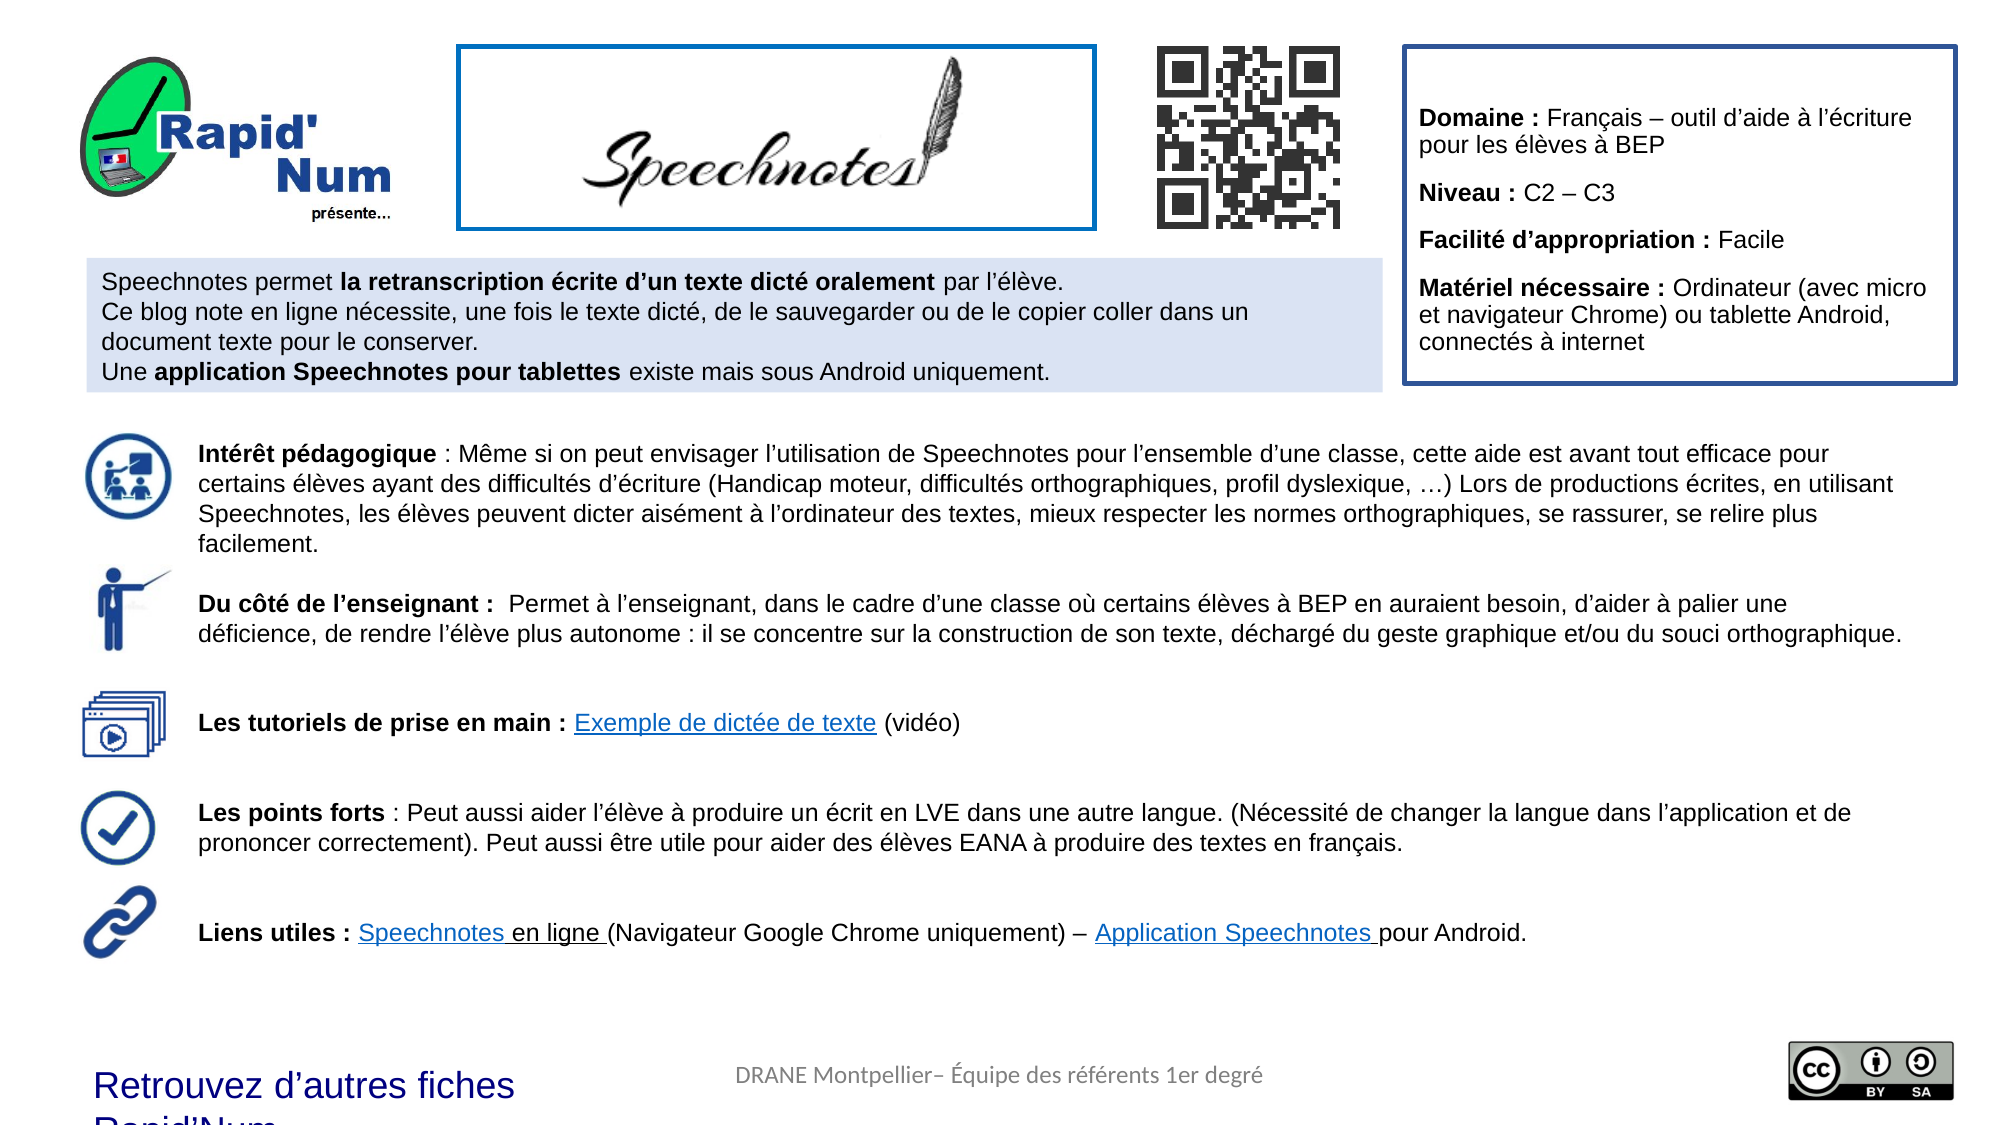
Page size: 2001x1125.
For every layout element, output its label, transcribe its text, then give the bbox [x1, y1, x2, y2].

text_box Speechnotes permet la retranscription écrite d’un texte dicté oralement par l’élève. Ce blog note en ligne nécessite, une fois le texte dicté, de le sauvegarder ou de le copier coller dans un document texte pour le conserver. Une application Speechnotes pour tablettes existe mais sous Android uniquement. [86, 257, 1383, 393]
text_box Domaine : Français – outil d’aide à l’écriture pour les élèves à BEP Niveau : C2 – C3 Facilité d’appropriation : Facile Matériel nécessaire : Ordinateur (avec micro et navigateur Chrome) ou tablette Android, connectés à internet [1404, 46, 1956, 384]
text_box Retrouvez d’autres fiches Rapid’Num [78, 1053, 620, 1125]
text_box DRANE Montpellier– Équipe des référents 1er degré [435, 1051, 1564, 1112]
picture [89, 564, 173, 654]
picture [1781, 1037, 1956, 1105]
picture [78, 880, 162, 964]
picture [64, 45, 411, 232]
picture [579, 50, 974, 220]
text_box Intérêt pédagogique : Même si on peut envisager l’utilisation de Speechnotes pour l’ensemble d’une classe, cette aide est avant tout efficace pour certains élèves ayant des difficultés d’écriture (Handicap moteur, difficultés orthographiques, profil dyslexique, …) Lors de productions écrites, en utilisant Speechnotes, les élèves peuvent dicter aisément à l’ordinateur des textes, mieux respecter les normes orthographiques, se rassurer, se relire plus facilement. Du côté de l’enseignant : Permet à l’enseignant, dans le cadre d’une classe où certains élèves à BEP en auraient besoin, d’aider à palier une déficience, de rendre l’élève plus autonome : il se concentre sur la construction de son texte, déchargé du geste graphique et/ou du souci orthographique. Les tutoriels de prise en main : Exemple de dictée de texte (vidéo) Les points forts : Peut aussi aider l’élève à produire un écrit en LVE dans une autre langue. (Nécessité de changer la langue dans l’application et de prononcer correctement). Peut aussi être utile pour aider des élèves EANA à produire des textes en français. Liens utiles : Speechnotes en ligne (Navigateur Google Chrome uniquement) – Application Speechnotes pour Android. [183, 429, 1932, 1044]
picture [76, 786, 160, 870]
picture [75, 681, 176, 770]
picture [83, 431, 174, 522]
picture [1157, 46, 1340, 229]
